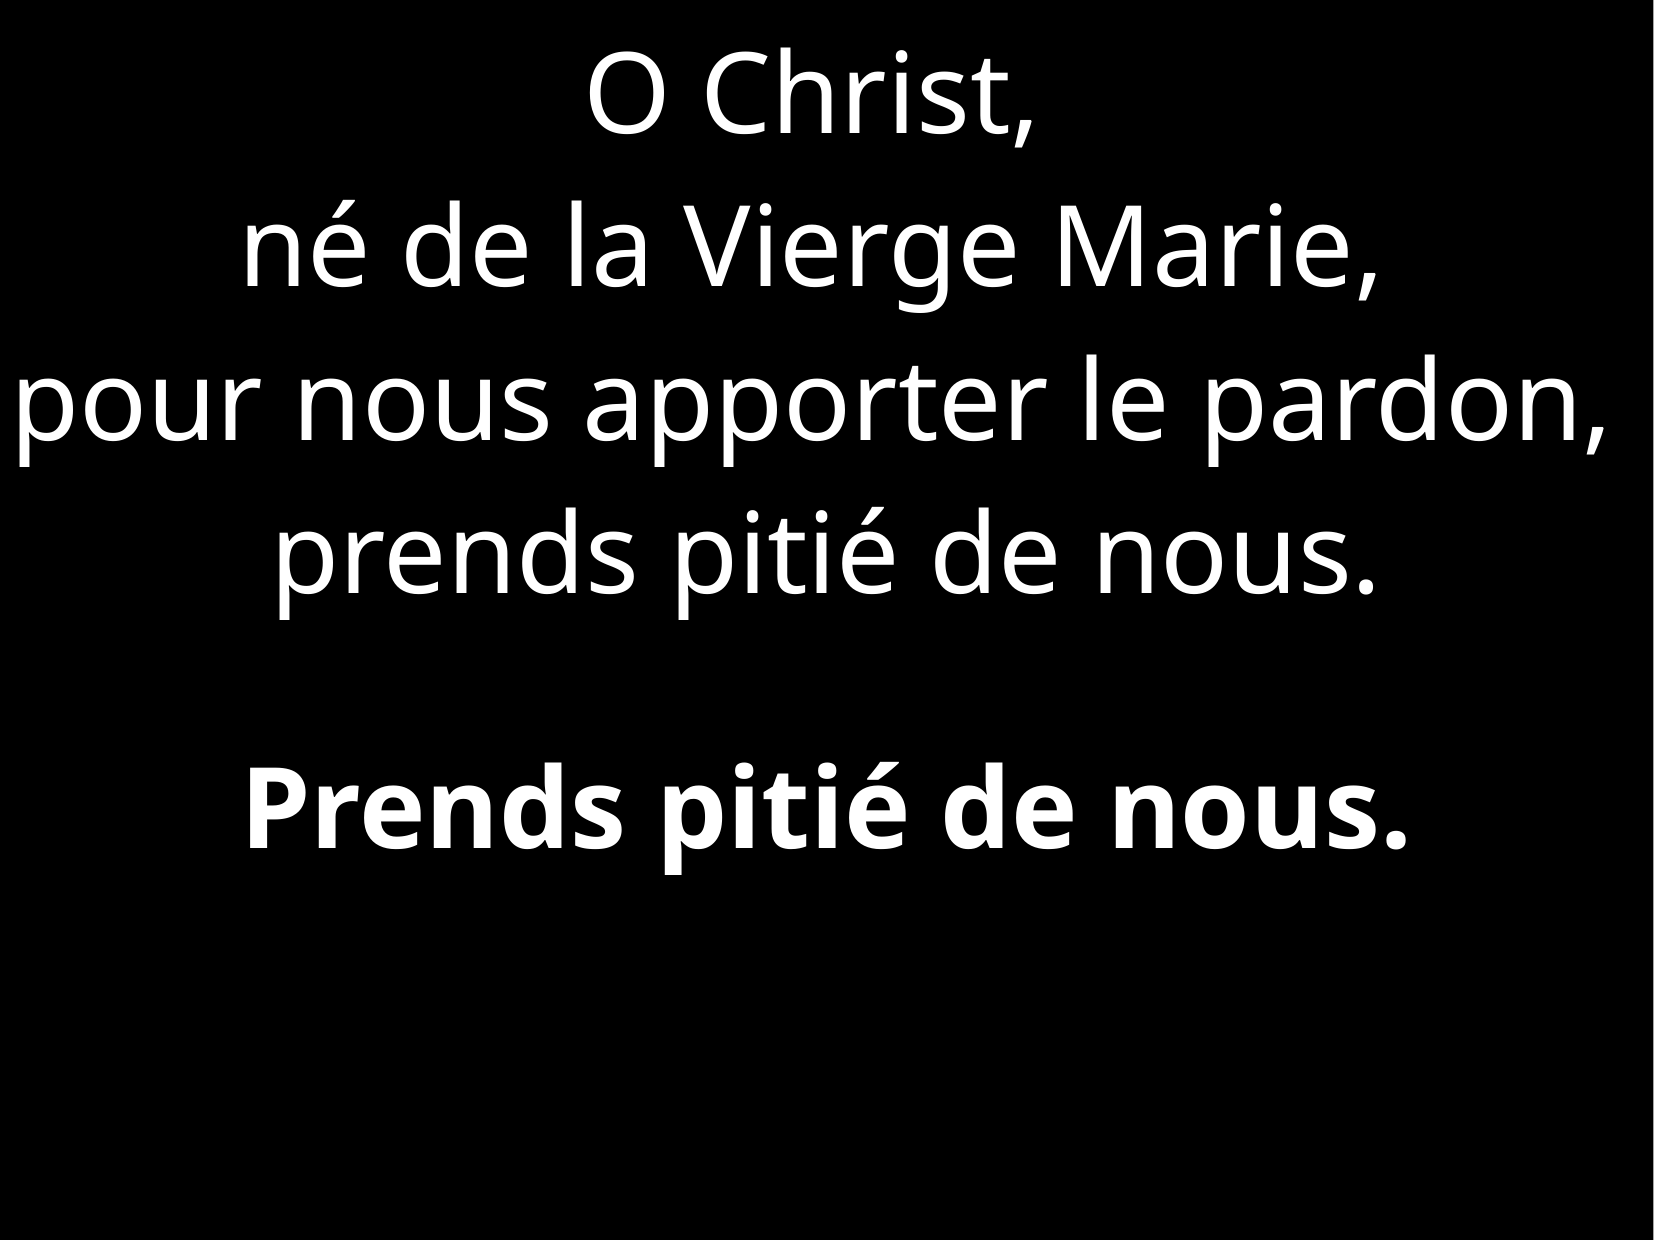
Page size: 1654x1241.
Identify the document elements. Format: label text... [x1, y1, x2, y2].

list O Christ, né de la Vierge Marie, pour nous apporter le pardon, prends pitié de nous. Prends pitié de nous. [0, 13, 1654, 1063]
